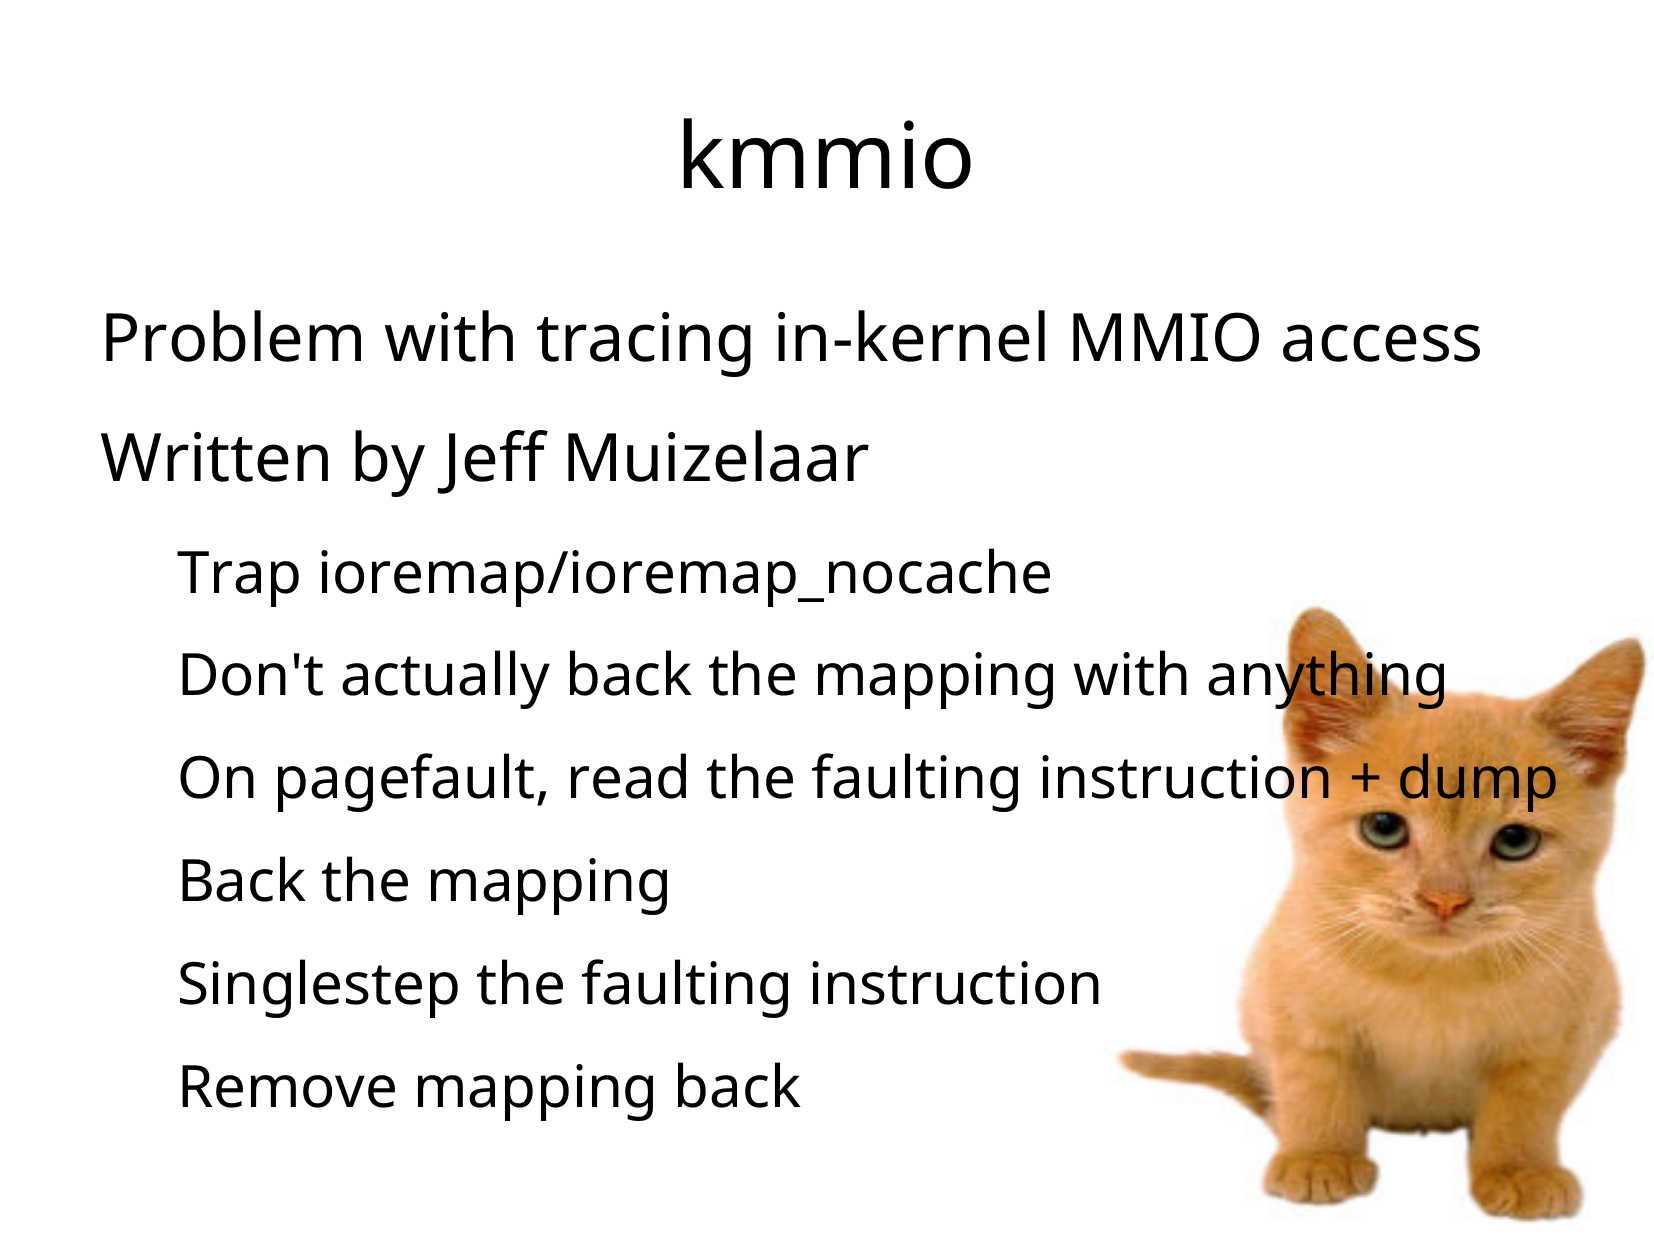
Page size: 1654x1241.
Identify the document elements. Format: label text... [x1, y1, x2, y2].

picture [1109, 600, 1654, 1227]
list Problem with tracing in-kernel MMIO access Written by Jeff Muizelaar Trap ioremap/ioremap_nocache Don't actually back the mapping with anything On pagefault, read the faulting instruction + dump Back the mapping Singlestep the faulting instruction Remove mapping back [82, 290, 1571, 1109]
title kmmio [82, 49, 1571, 257]
